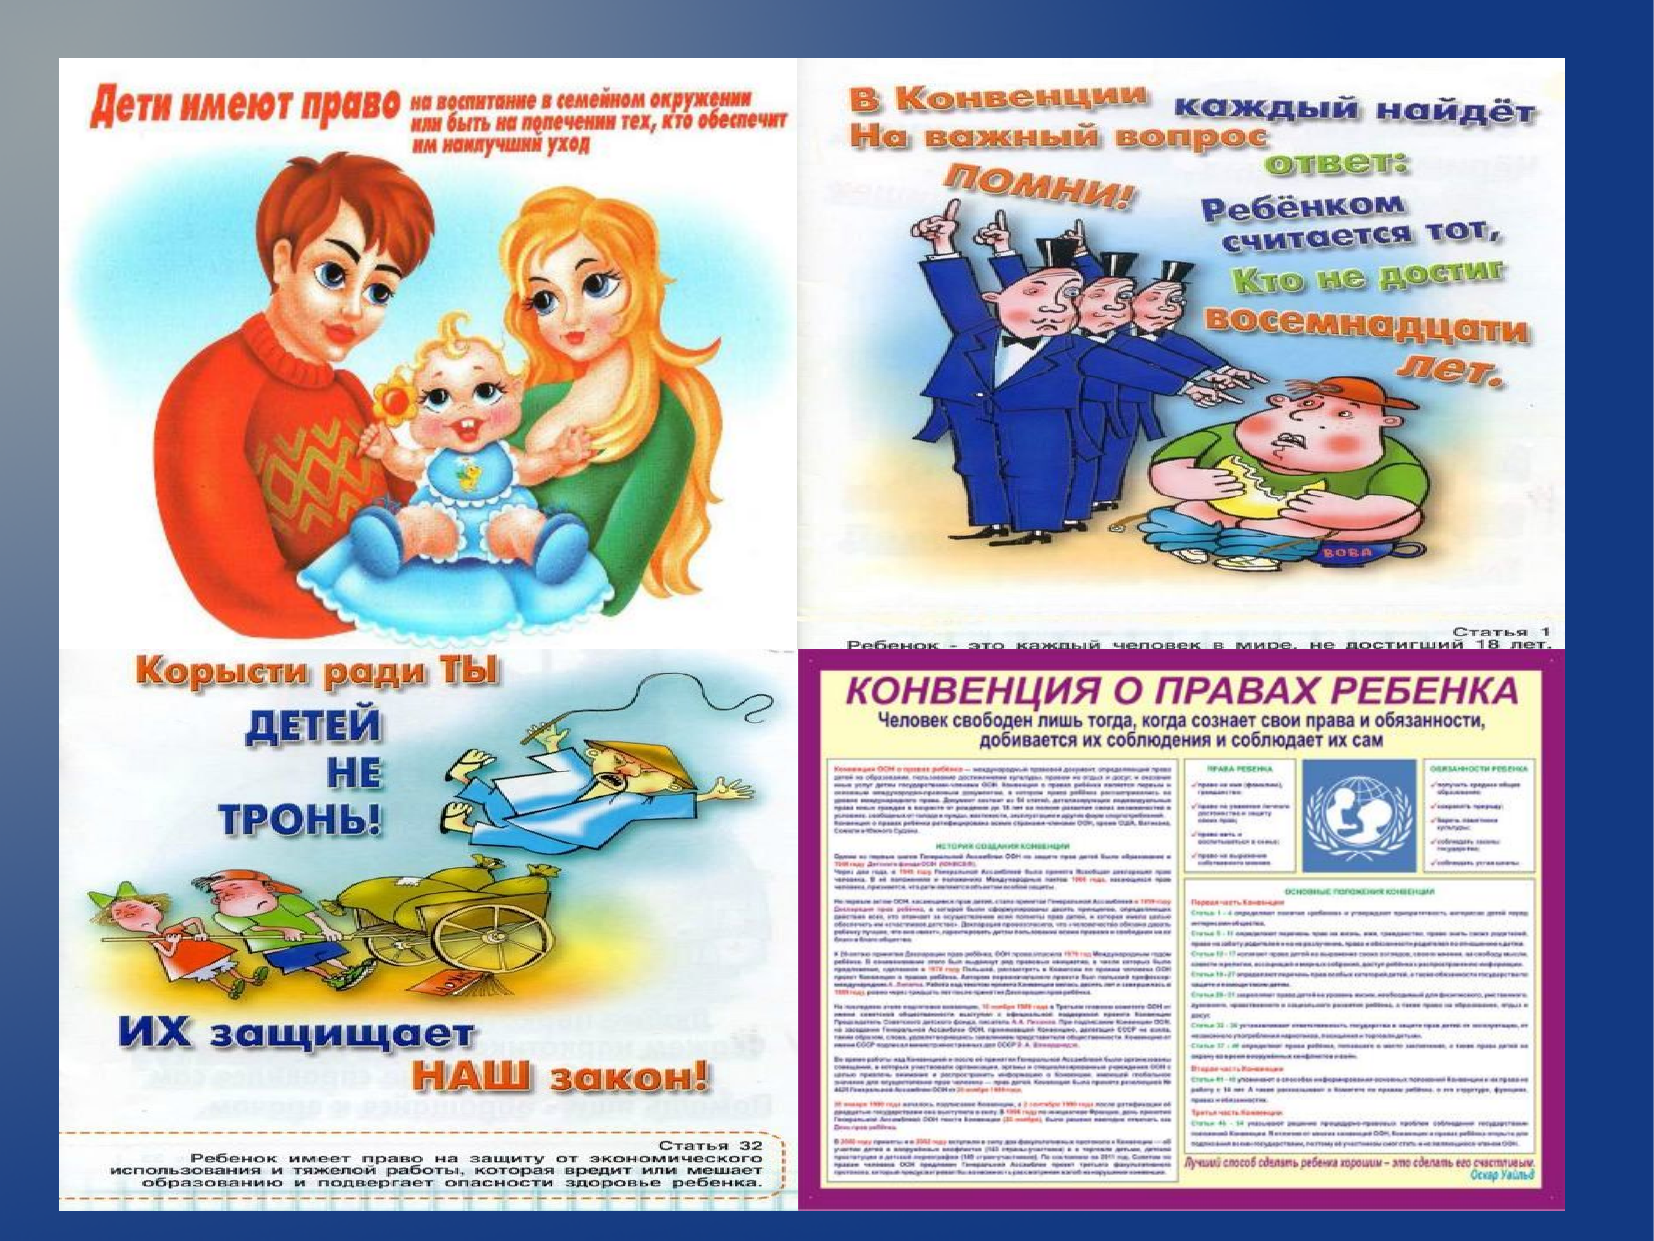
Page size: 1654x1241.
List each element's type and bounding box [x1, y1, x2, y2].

picture [59, 59, 1565, 1211]
